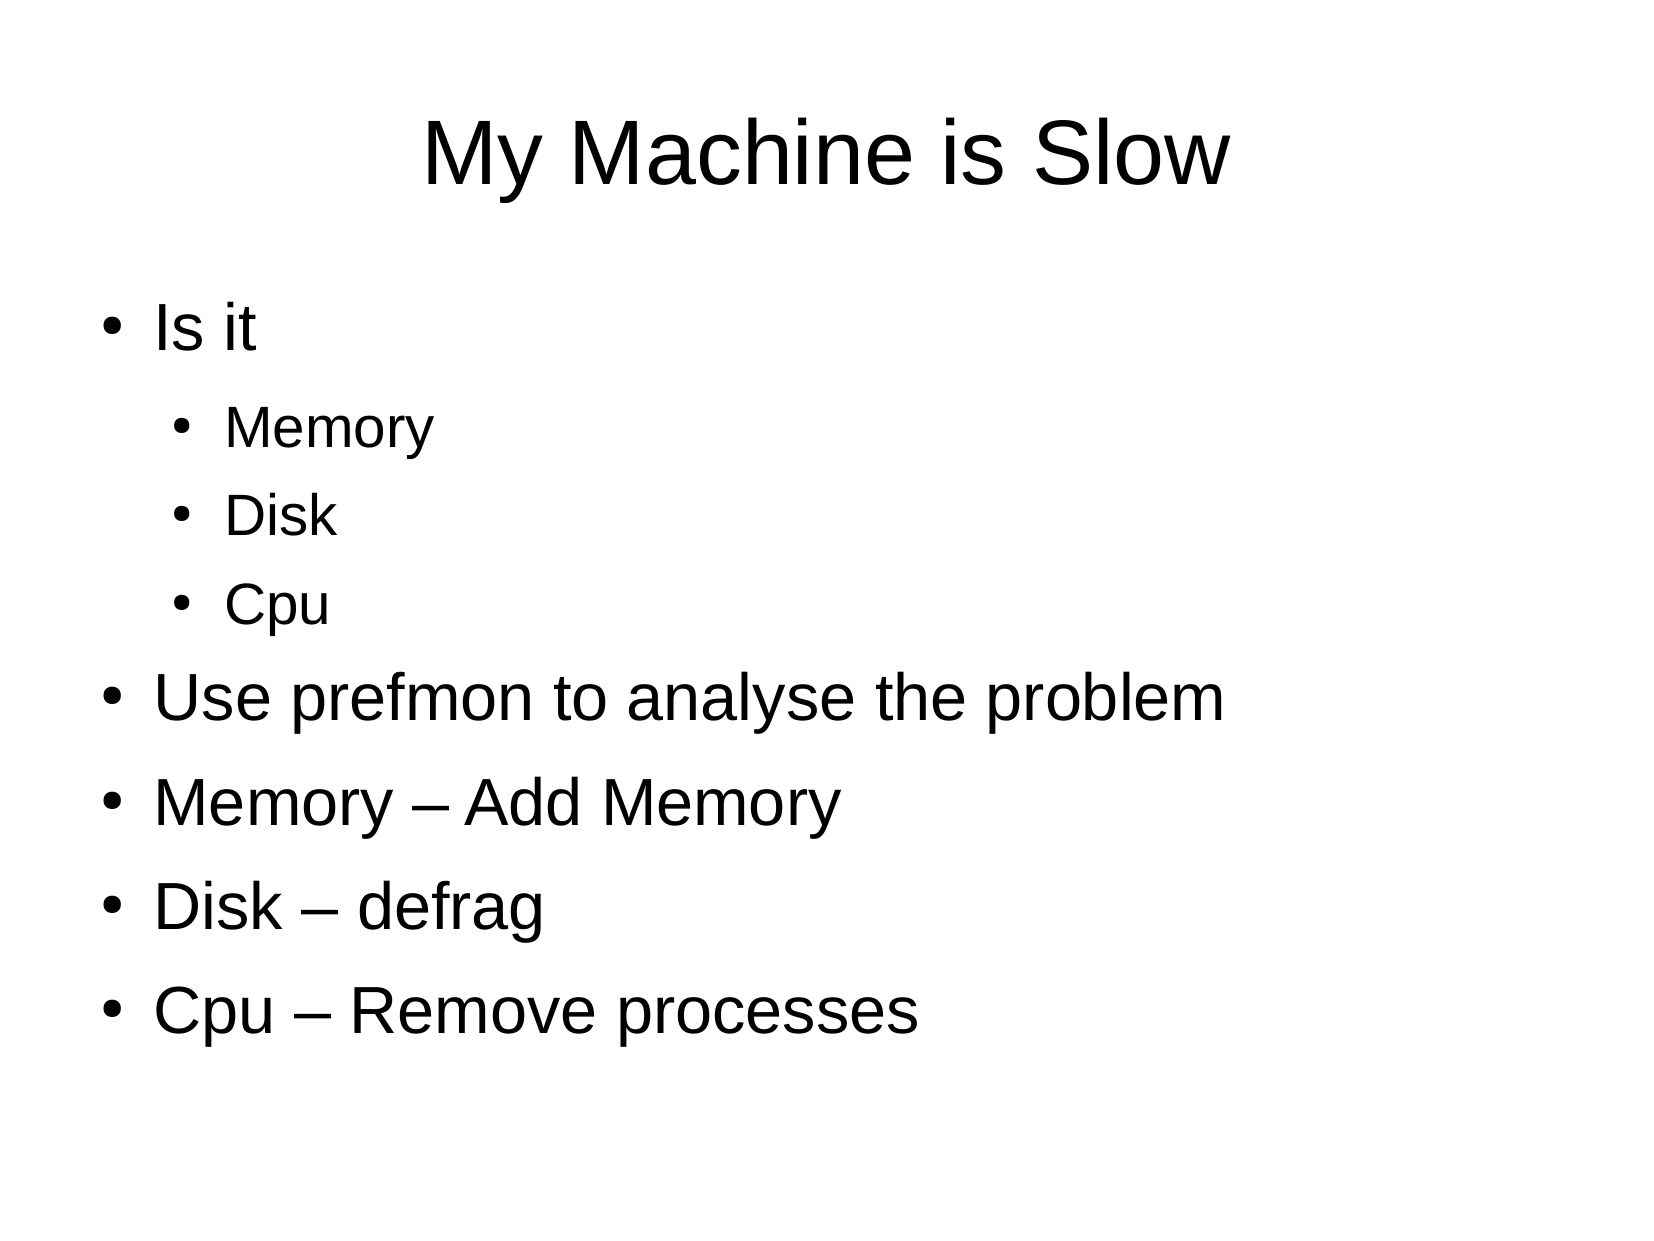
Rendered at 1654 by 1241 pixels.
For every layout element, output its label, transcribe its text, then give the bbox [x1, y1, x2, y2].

title My Machine is Slow [82, 56, 1571, 250]
list Is it Memory Disk Cpu Use prefmon to analyse the problem Memory – Add Memory Disk – defrag Cpu – Remove processes [82, 290, 1571, 1109]
